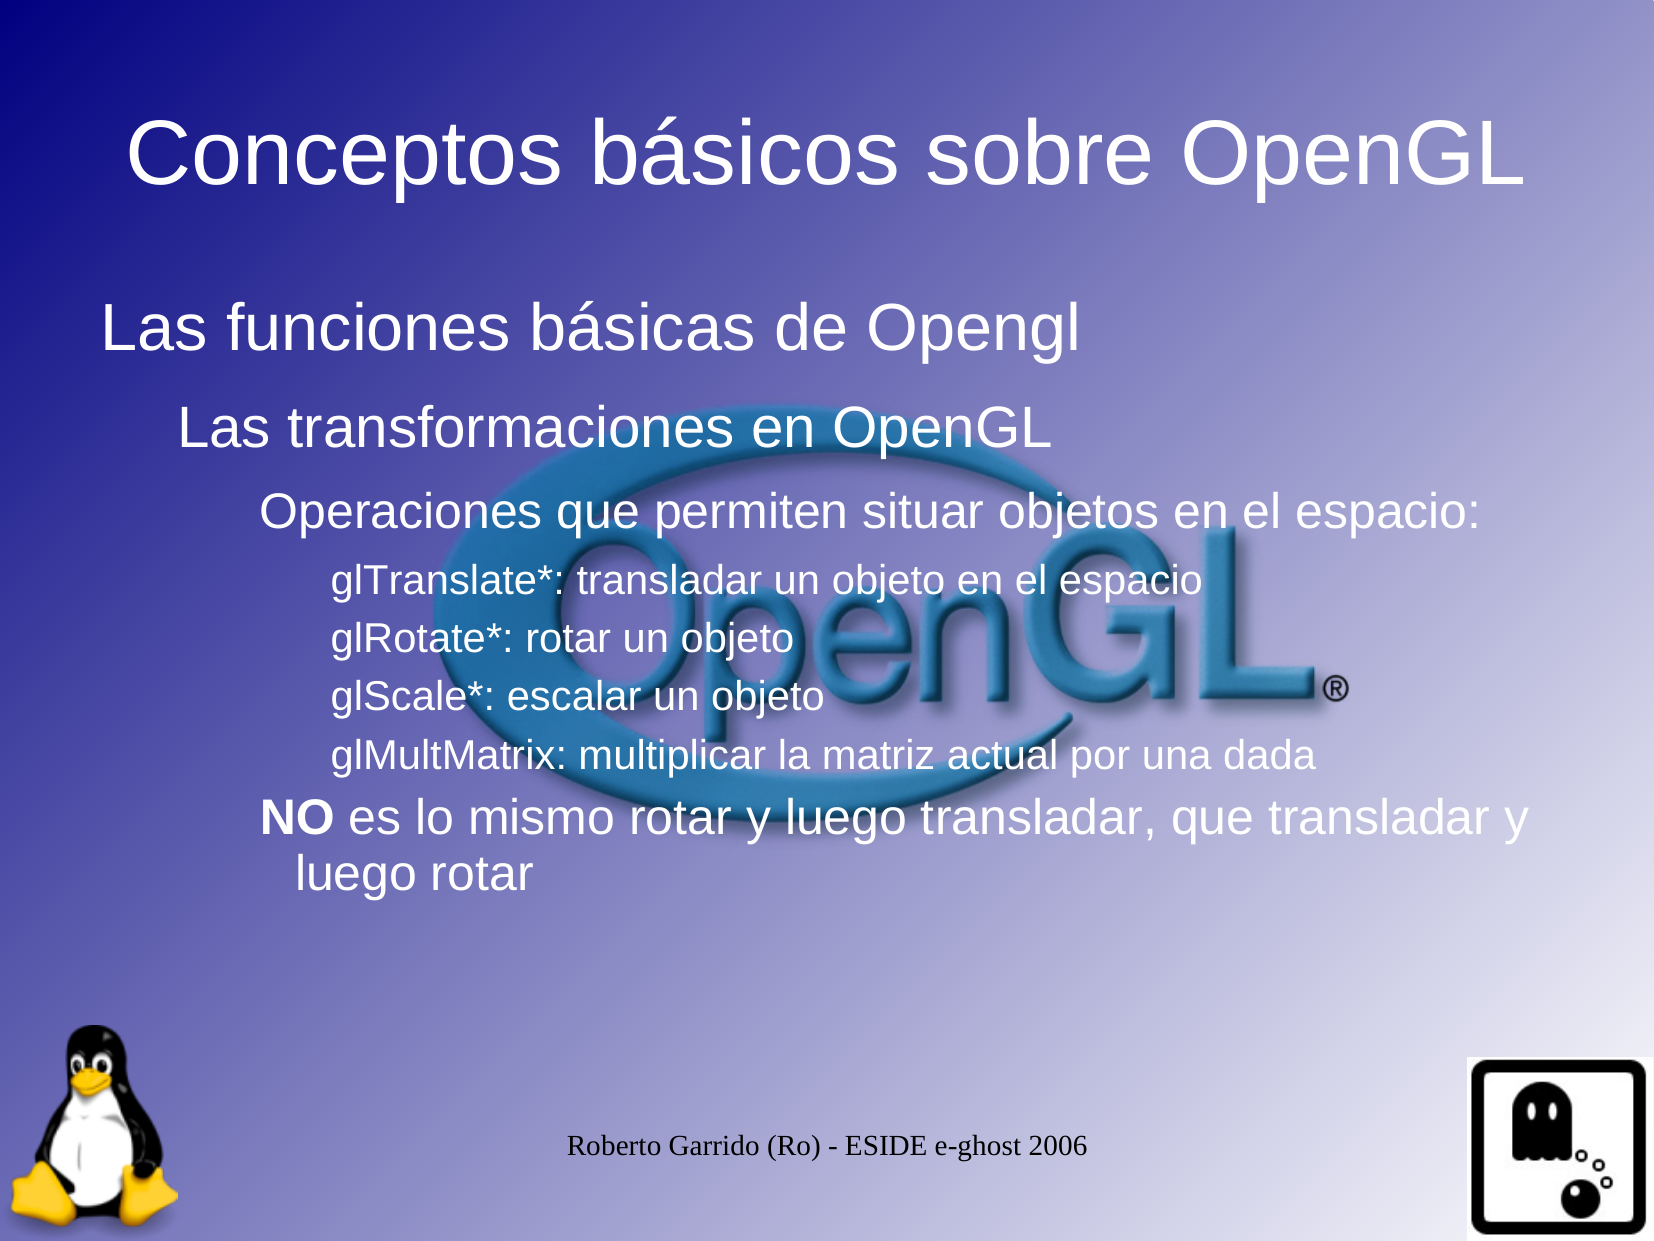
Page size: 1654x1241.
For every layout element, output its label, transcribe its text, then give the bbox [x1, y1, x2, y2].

list Las funciones básicas de Opengl Las transformaciones en OpenGL Operaciones que permiten situar objetos en el espacio: glTranslate*: transladar un objeto en el espacio glRotate*: rotar un objeto glScale*: escalar un objeto glMultMatrix: multiplicar la matriz actual por una dada NO es lo mismo rotar y luego transladar, que transladar y luego rotar [82, 290, 1571, 1109]
title Conceptos básicos sobre OpenGL [82, 49, 1571, 257]
picture [1467, 1057, 1654, 1241]
picture [0, 1025, 178, 1241]
